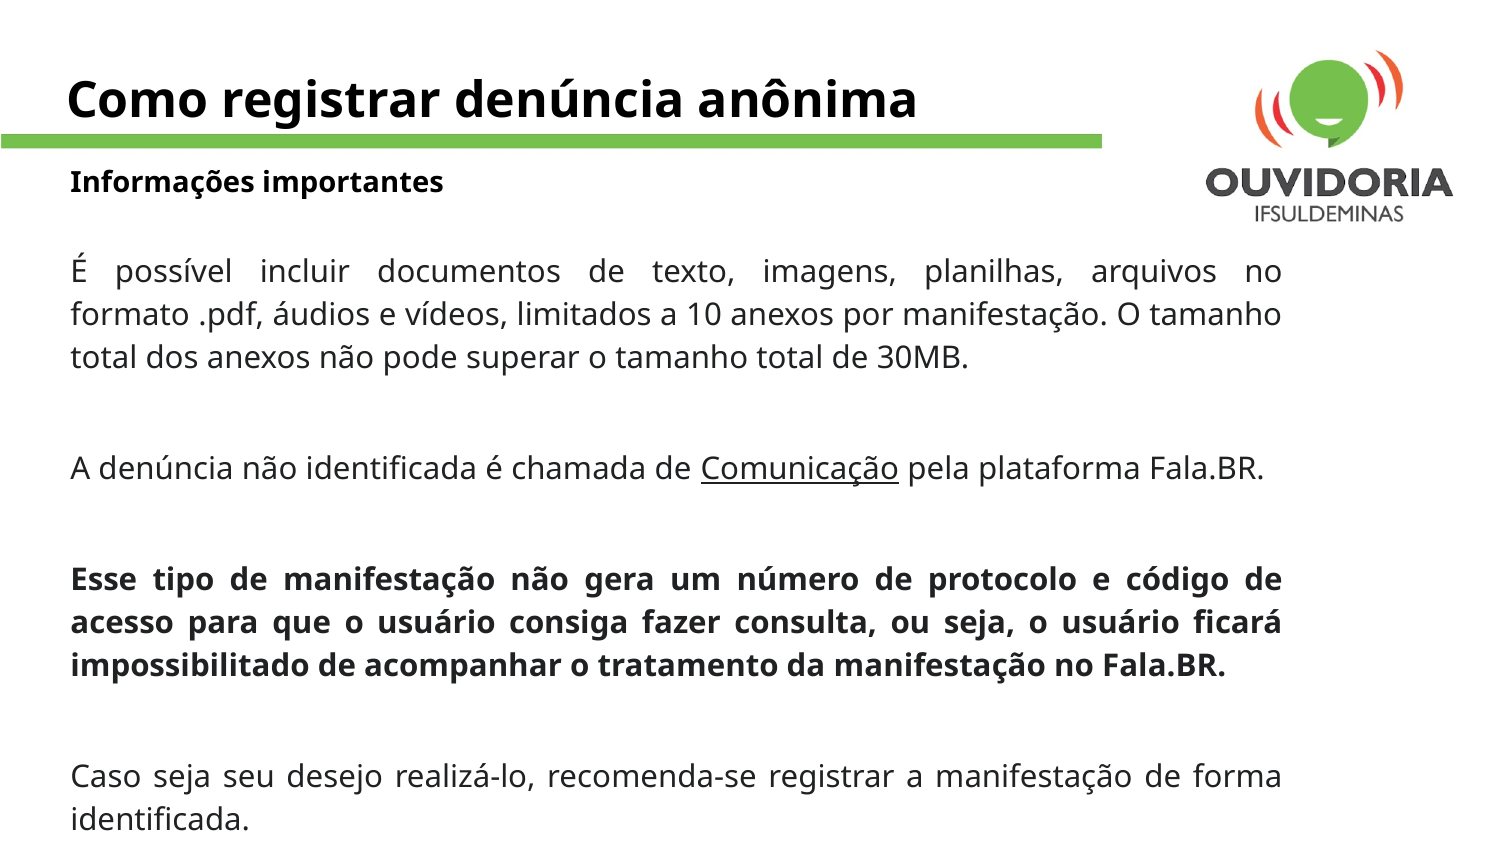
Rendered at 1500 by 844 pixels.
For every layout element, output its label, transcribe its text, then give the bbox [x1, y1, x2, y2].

text_box Informações importantes É possível incluir documentos de texto, imagens, planilhas, arquivos no formato .pdf, áudios e vídeos, limitados a 10 anexos por manifestação. O tamanho total dos anexos não pode superar o tamanho total de 30MB. A denúncia não identificada é chamada de Comunicação pela plataforma Fala.BR. Esse tipo de manifestação não gera um número de protocolo e código de acesso para que o usuário consiga fazer consulta, ou seja, o usuário ficará impossibilitado de acompanhar o tratamento da manifestação no Fala.BR. Caso seja seu desejo realizá-lo, recomenda-se registrar a manifestação de forma identificada. [55, 147, 1300, 844]
text_box Como registrar denúncia anônima [51, 52, 1054, 130]
picture [1, 0, 1499, 844]
